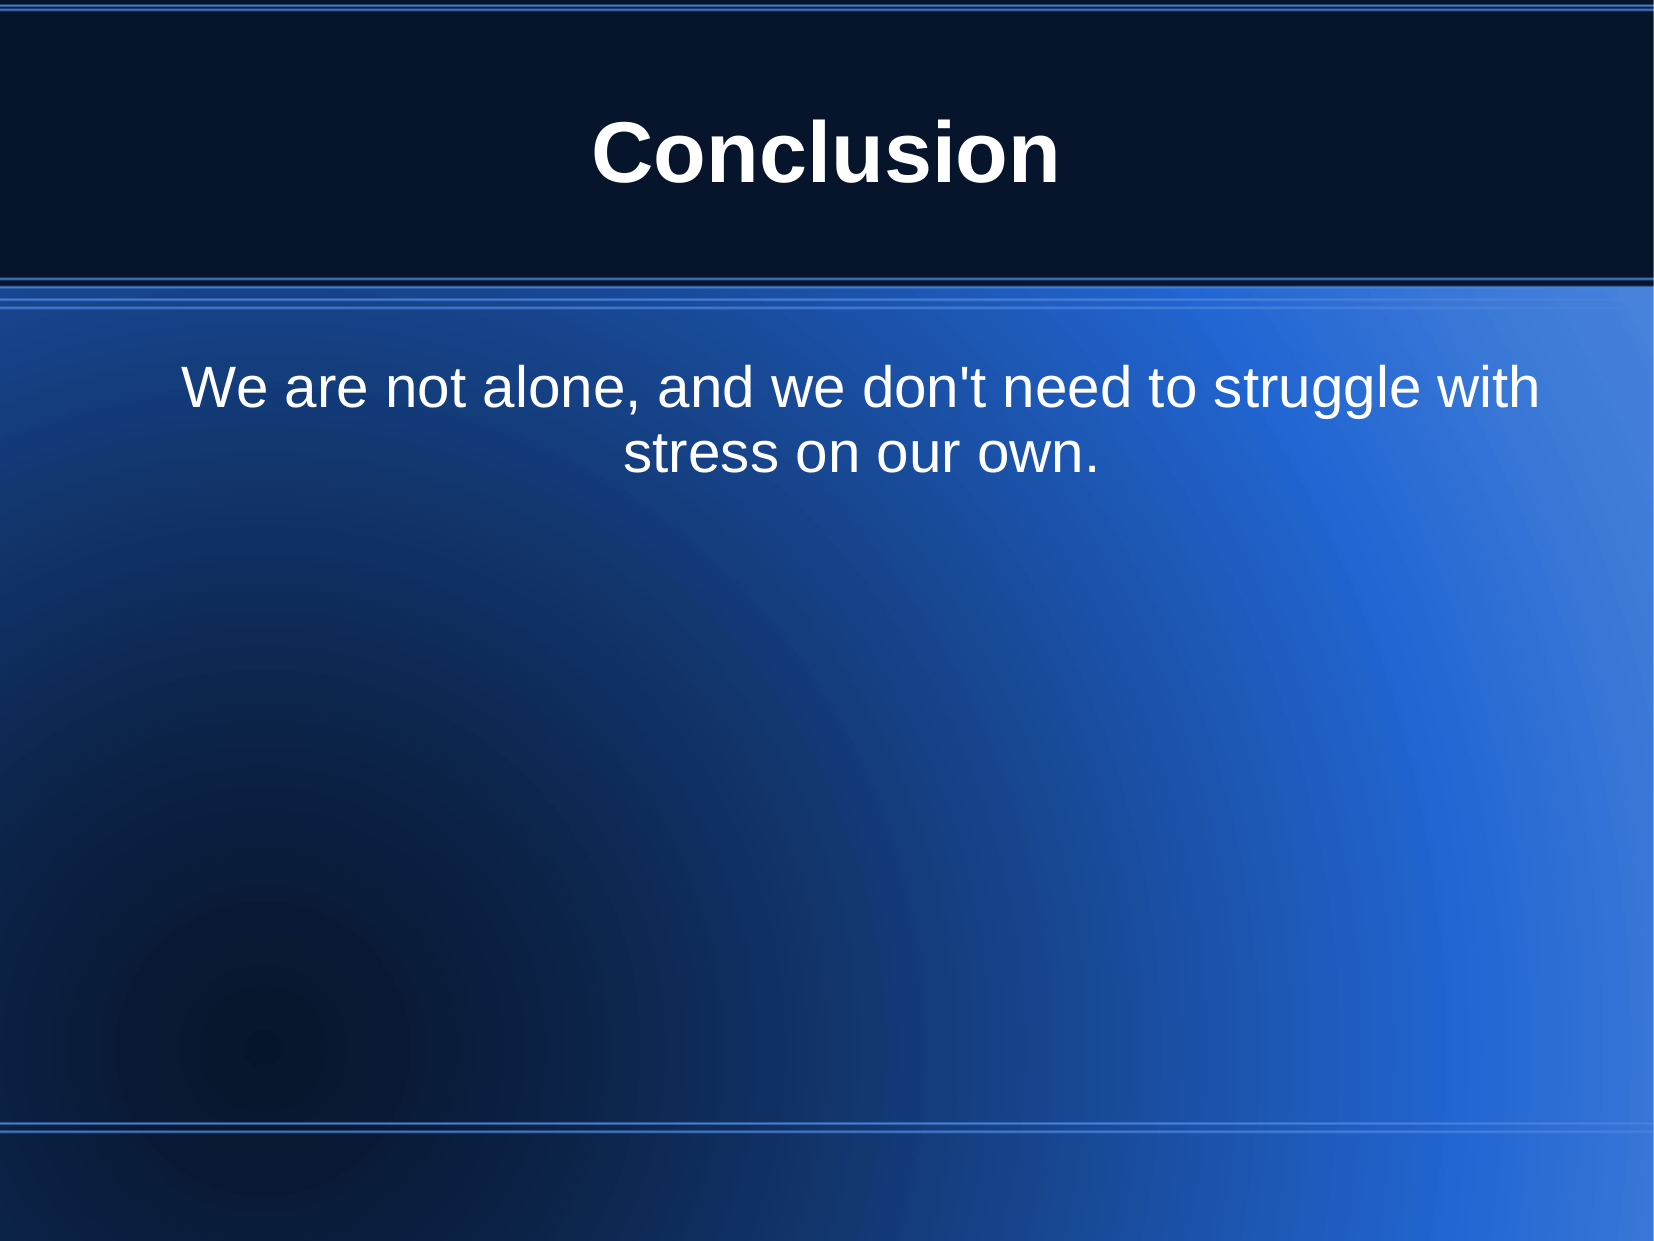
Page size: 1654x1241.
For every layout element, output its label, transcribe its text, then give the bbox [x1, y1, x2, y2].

picture [0, 0, 1654, 1241]
title Conclusion [82, 49, 1571, 257]
list We are not alone, and we don't need to struggle with stress on our own. [82, 355, 1571, 1058]
